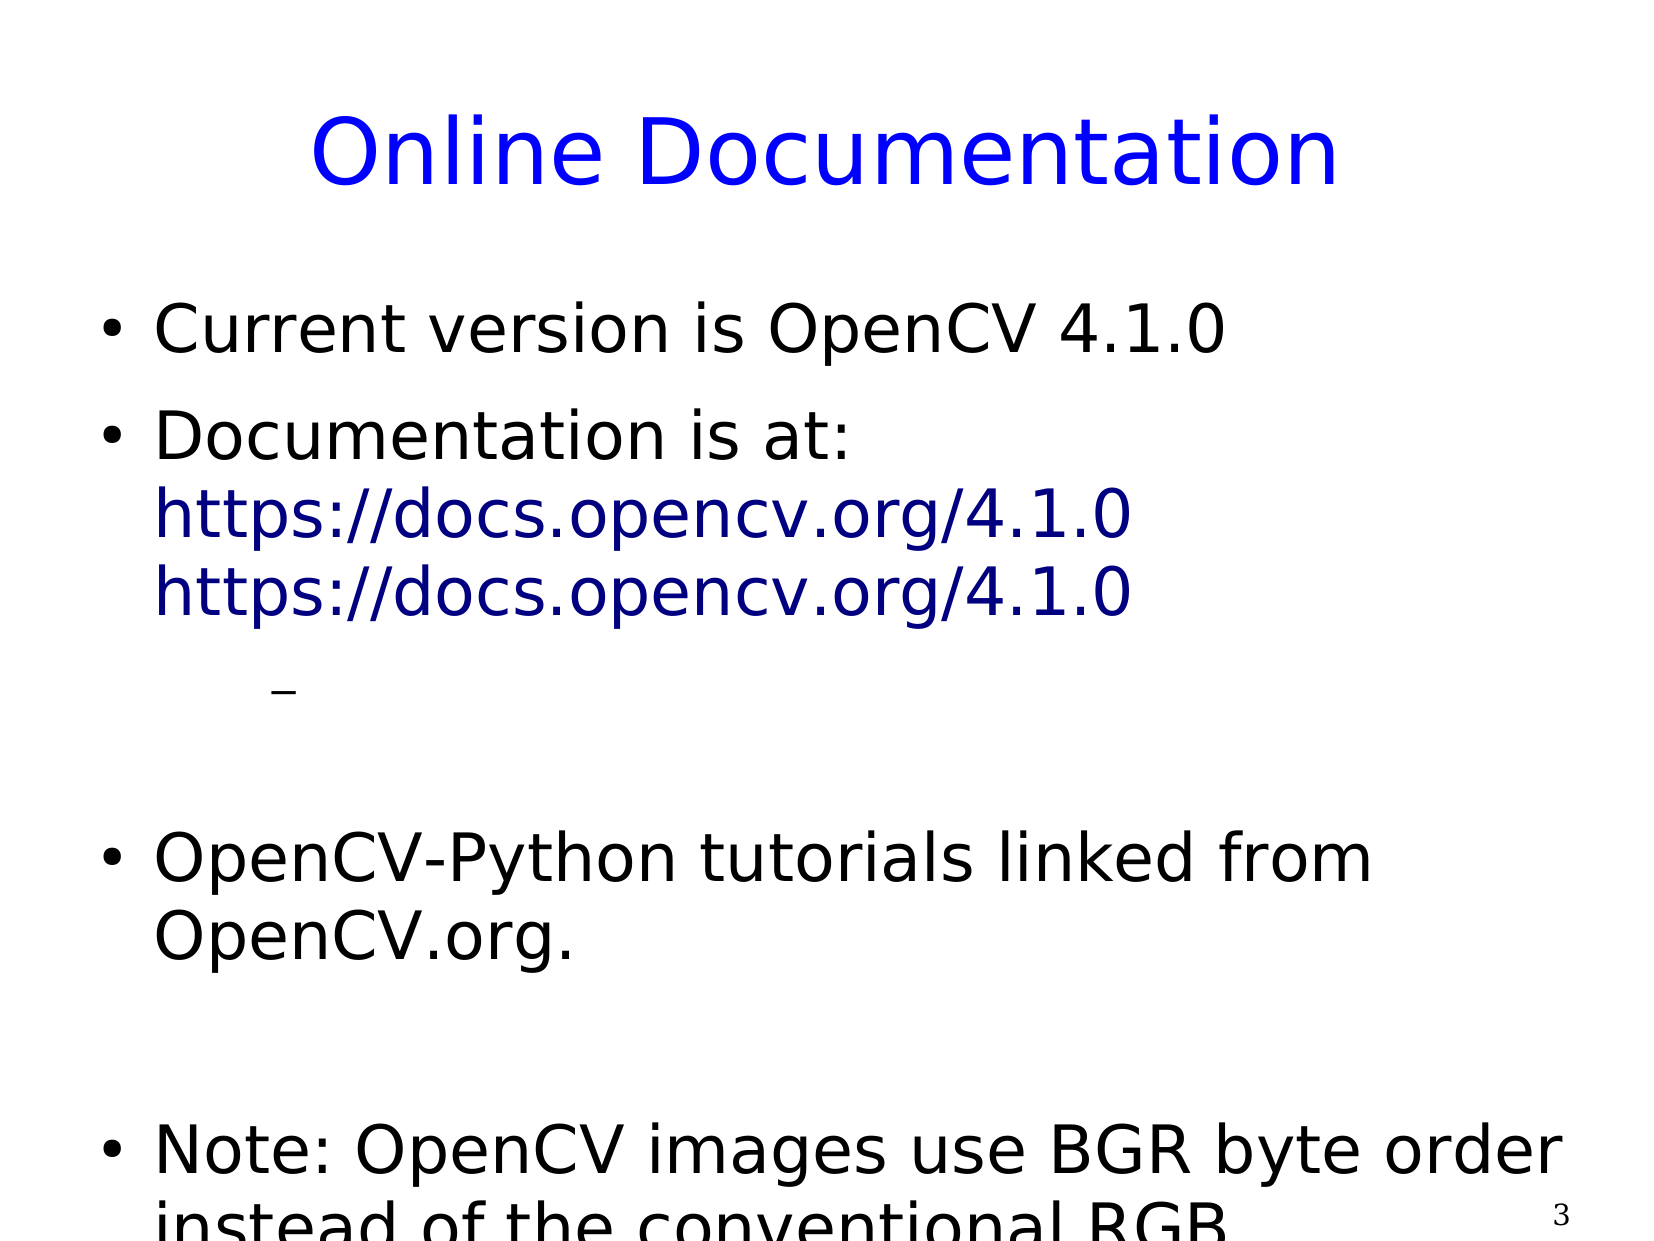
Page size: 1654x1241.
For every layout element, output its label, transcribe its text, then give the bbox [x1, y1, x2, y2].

list Current version is OpenCV 4.1.0 Documentation is at:https://docs.opencv.org/4.1.0https://docs.opencv.org/4.1.0 OpenCV-Python tutorials linked from OpenCV.org. Note: OpenCV images use BGR byte order instead of the conventional RGB. [82, 290, 1571, 1241]
title Online Documentation [82, 49, 1571, 257]
